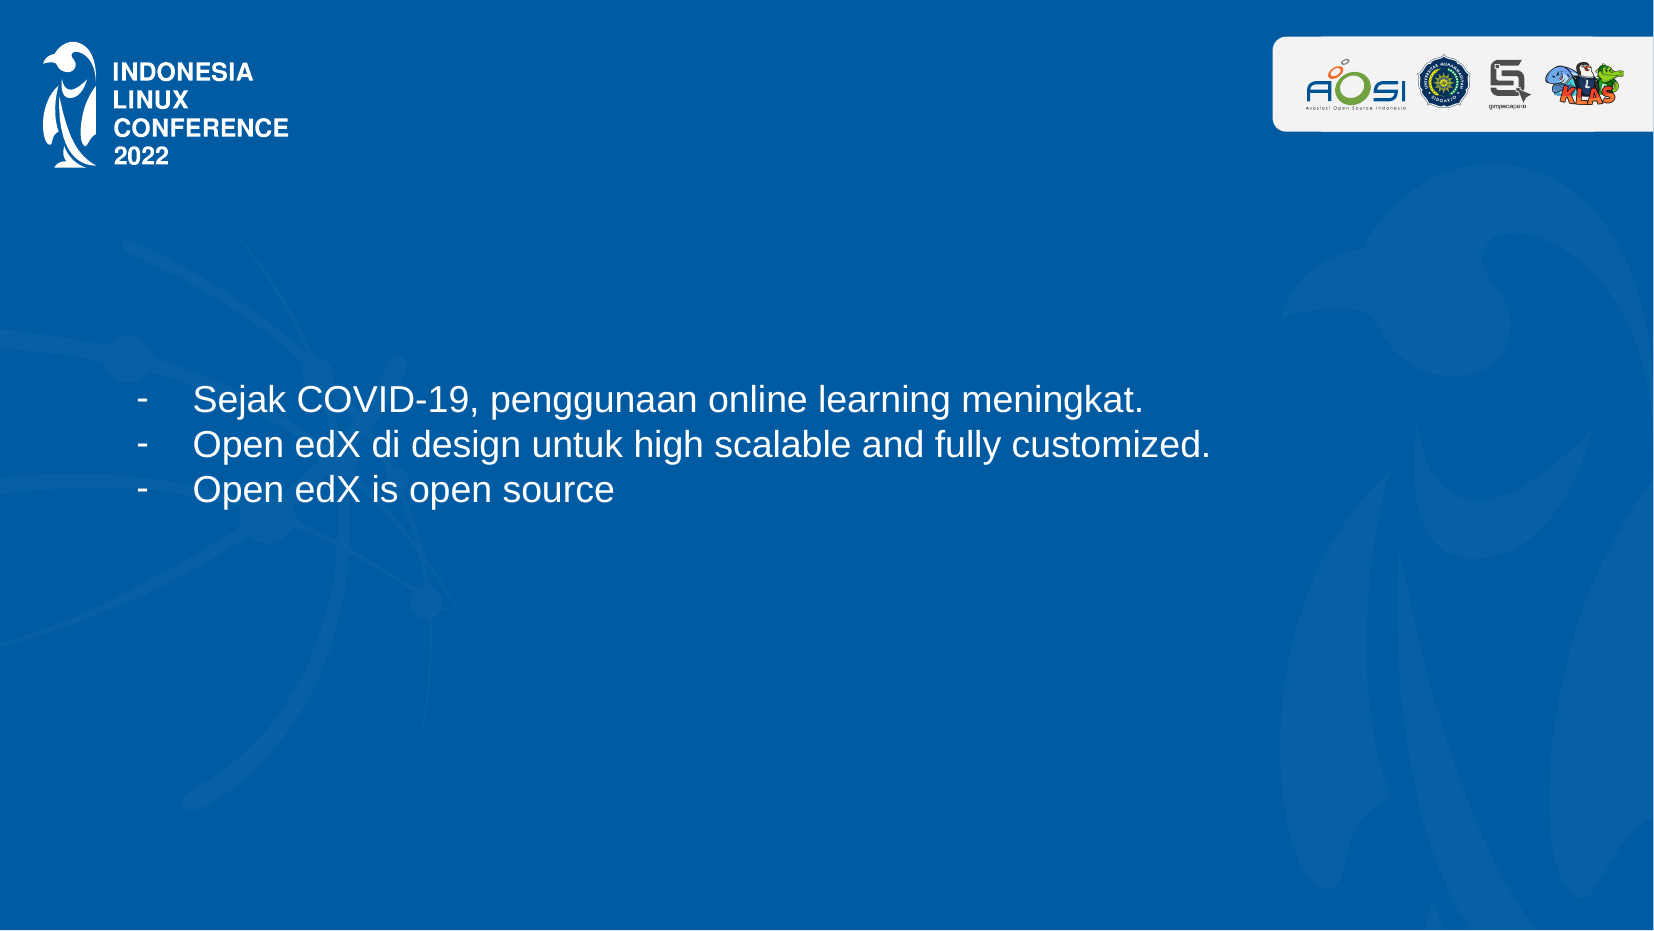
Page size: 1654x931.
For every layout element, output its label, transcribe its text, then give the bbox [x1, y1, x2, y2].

text_box Sejak COVID-19, penggunaan online learning meningkat. Open edX di design untuk high scalable and fully customized. Open edX is open source [102, 367, 1529, 518]
picture [1417, 54, 1471, 108]
picture [1545, 62, 1624, 105]
